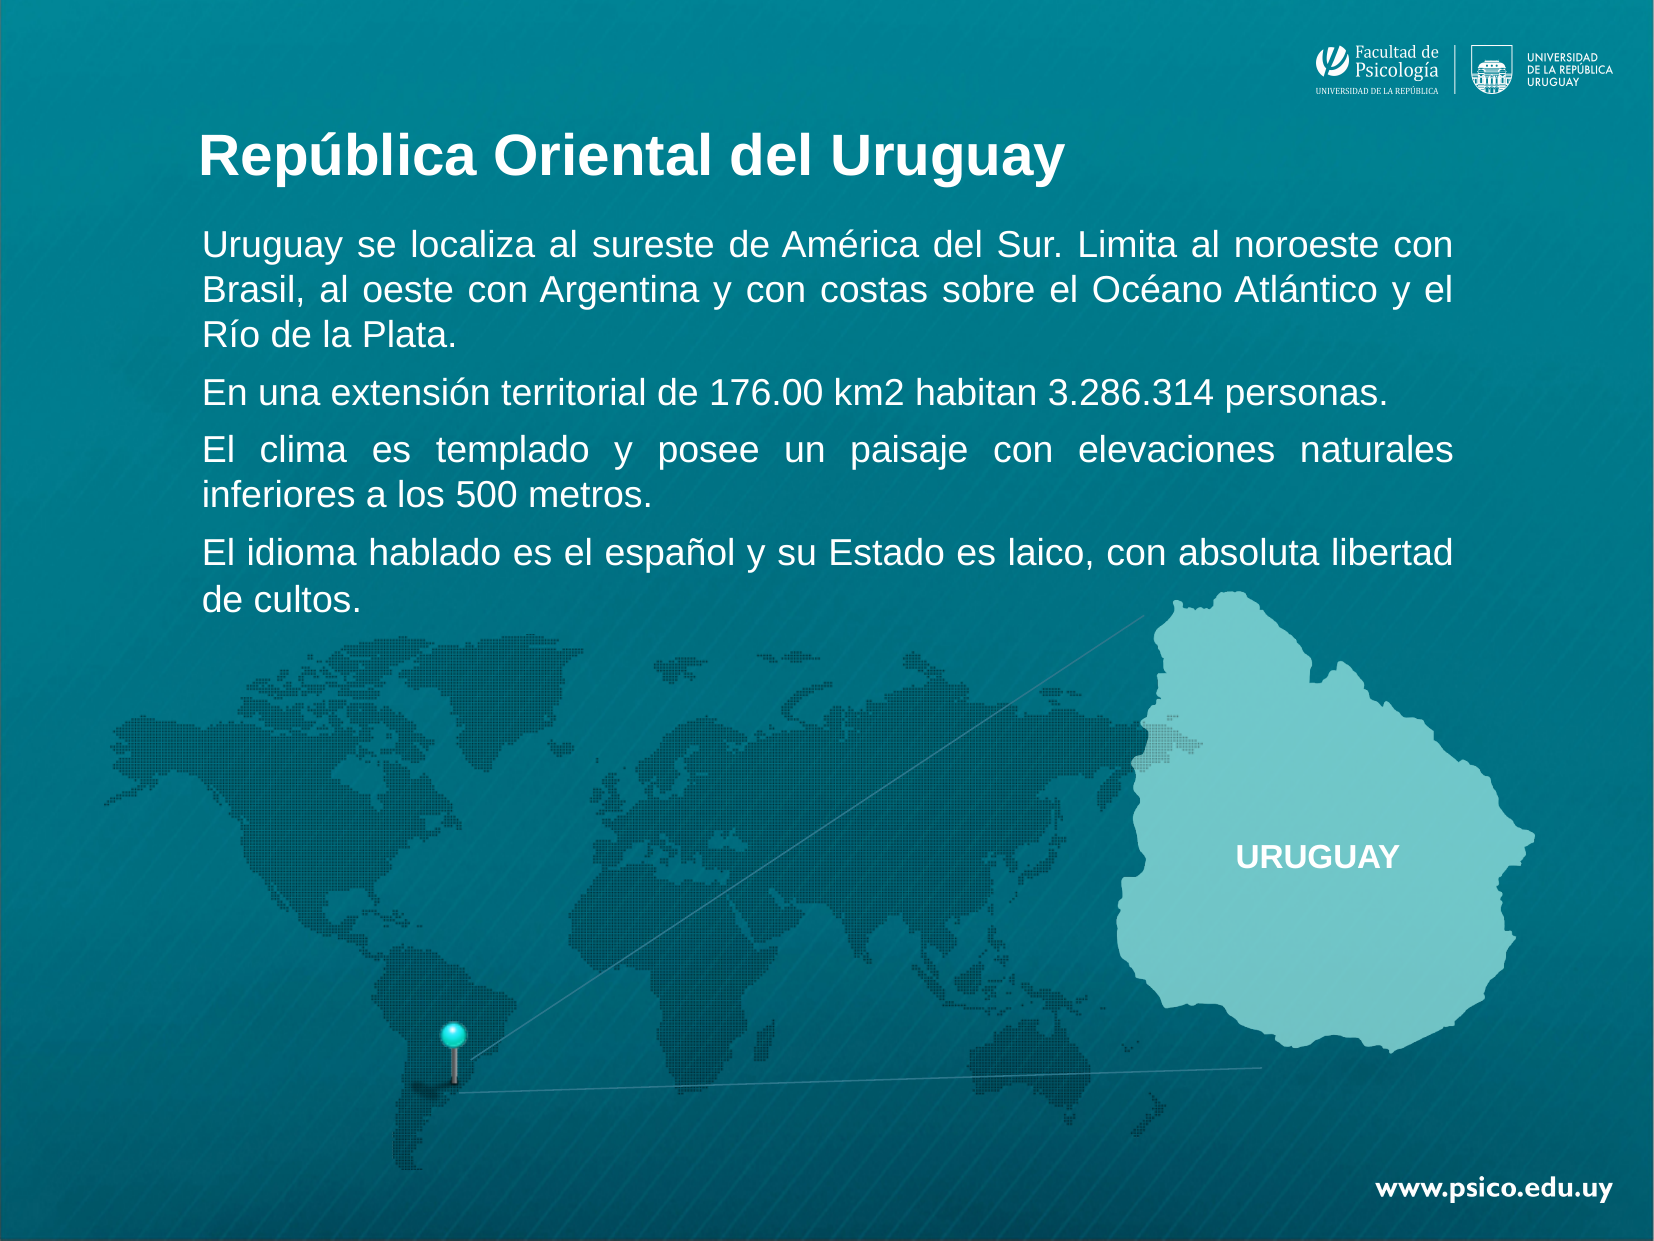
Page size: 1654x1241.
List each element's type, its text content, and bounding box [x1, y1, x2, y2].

text_box Uruguay se localiza al sureste de América del Sur. Limita al noroeste con Brasil, al oeste con Argentina y con costas sobre el Océano Atlántico y el Río de la Plata. En una extensión territorial de 176.00 km2 habitan 3.286.314 personas. El clima es templado y posee un paisaje con elevaciones naturales inferiores a los 500 metros. El idioma hablado es el español y su Estado es laico, con absoluta libertad de cultos. [187, 212, 1469, 629]
title República Oriental del Uruguay [163, 109, 1390, 281]
picture [0, 0, 1654, 1241]
text_box URUGUAY [1220, 827, 1416, 883]
